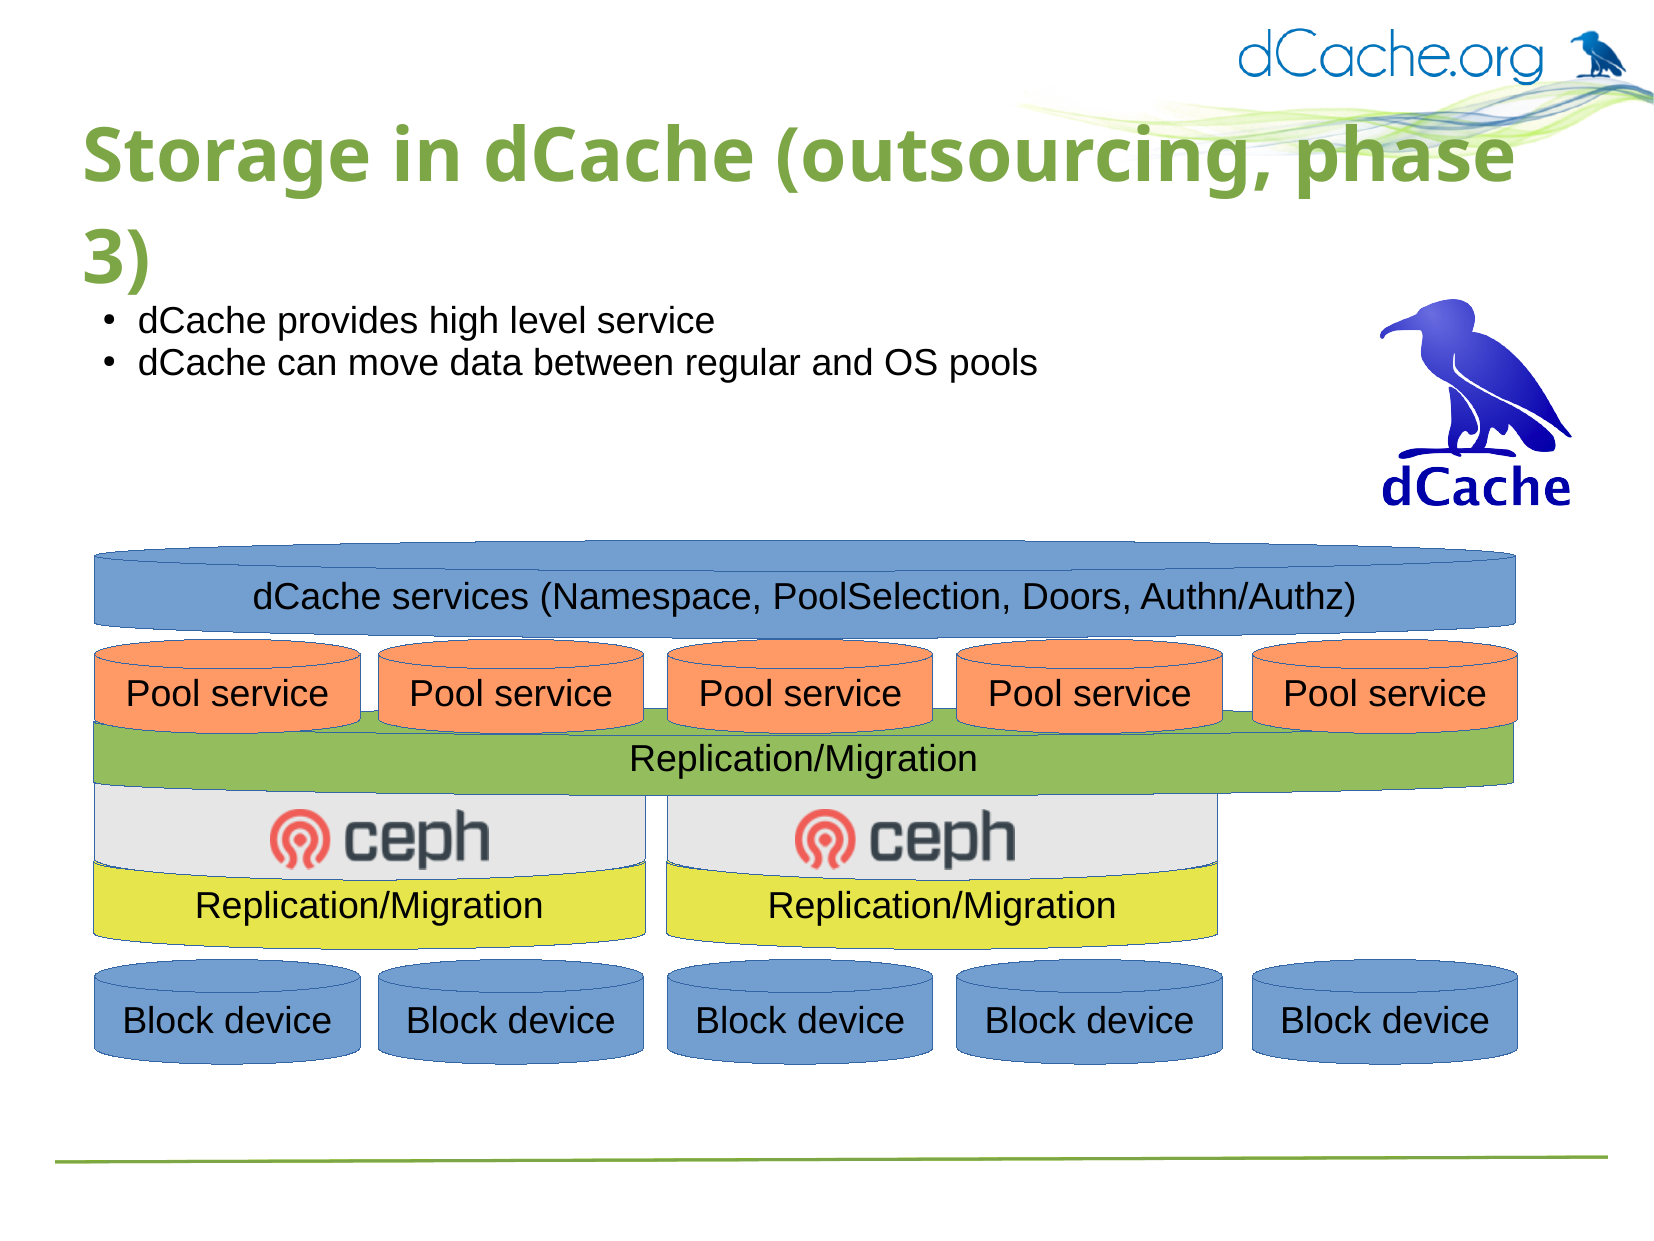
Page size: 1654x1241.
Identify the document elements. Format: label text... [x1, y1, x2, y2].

text_box Pool service [94, 639, 361, 734]
picture [1487, 147, 1502, 155]
text_box dCache services (Namespace, PoolSelection, Doors, Authn/Authz) [94, 540, 1516, 639]
text_box Replication/Migration [666, 860, 1218, 950]
picture [1311, 148, 1325, 155]
title Storage in dCache (outsourcing, phase 3) [82, 155, 1605, 252]
text_box Pool service [667, 639, 933, 734]
picture [981, 148, 997, 155]
picture [1358, 148, 1372, 155]
picture [1173, 148, 1187, 155]
text_box [667, 794, 1218, 881]
text_box Pool service [956, 639, 1223, 734]
picture [1219, 148, 1235, 155]
picture [956, 16, 1654, 169]
picture [270, 809, 489, 870]
text_box Replication/Migration [93, 860, 646, 950]
picture [1380, 299, 1572, 506]
text_box Block device [94, 959, 361, 1065]
text_box Block device [378, 959, 644, 1065]
text_box [94, 783, 646, 881]
text_box Block device [1252, 959, 1518, 1065]
picture [795, 809, 1015, 870]
text_box Pool service [1252, 639, 1518, 734]
text_box dCache provides high level service dCache can move data between regular and OS pools [87, 291, 1056, 391]
text_box Block device [956, 959, 1223, 1065]
text_box Block device [667, 959, 933, 1065]
text_box Replication/Migration [93, 708, 1514, 796]
text_box Pool service [378, 639, 644, 734]
